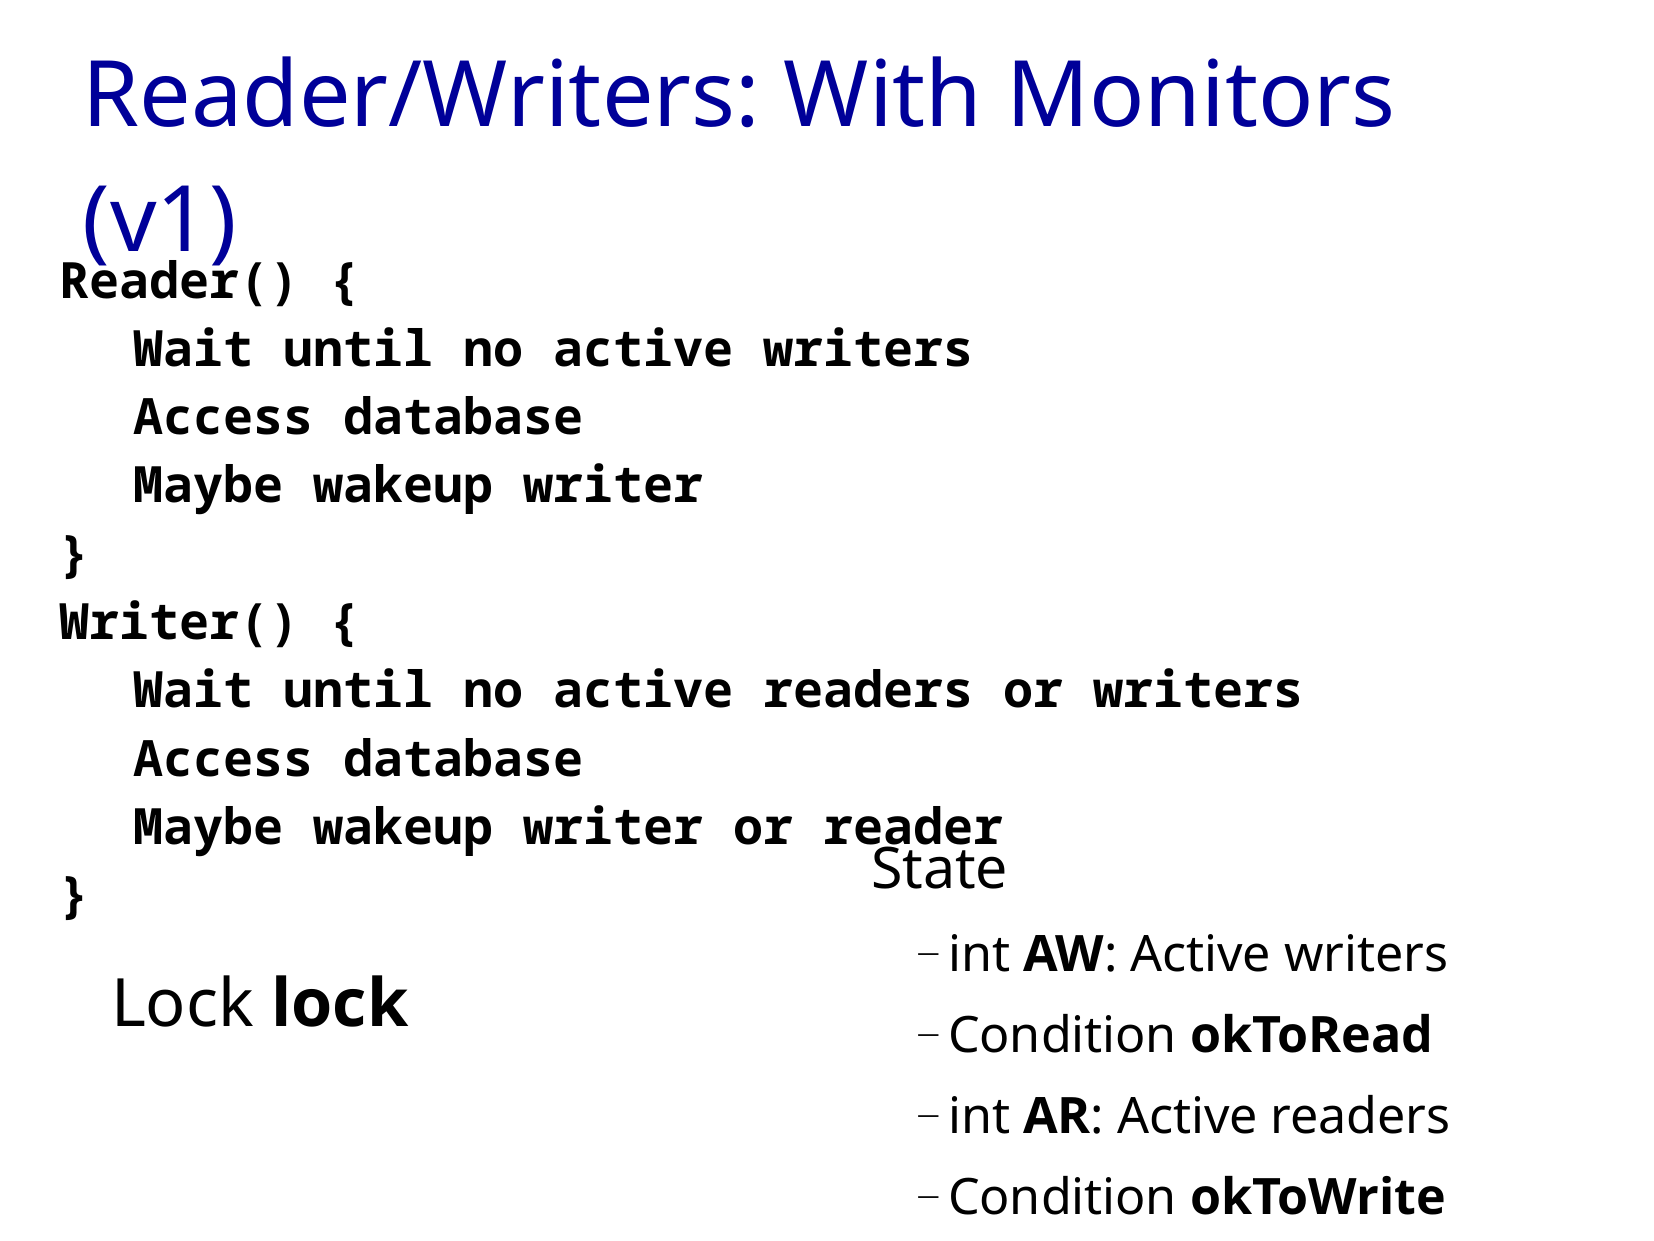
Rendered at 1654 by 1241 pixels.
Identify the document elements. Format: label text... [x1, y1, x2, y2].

text_box Reader() { Wait until no active writers Access database Maybe wakeup writer } Writer() { Wait until no active readers or writers Access database Maybe wakeup writer or reader } [45, 237, 1366, 883]
list State int AW: Active writers Condition okToRead int AR: Active readers Condition okToWrite [840, 827, 1651, 1233]
title Reader/Writers: With Monitors (v1) [82, 49, 1571, 257]
list Lock lock [75, 955, 481, 1081]
